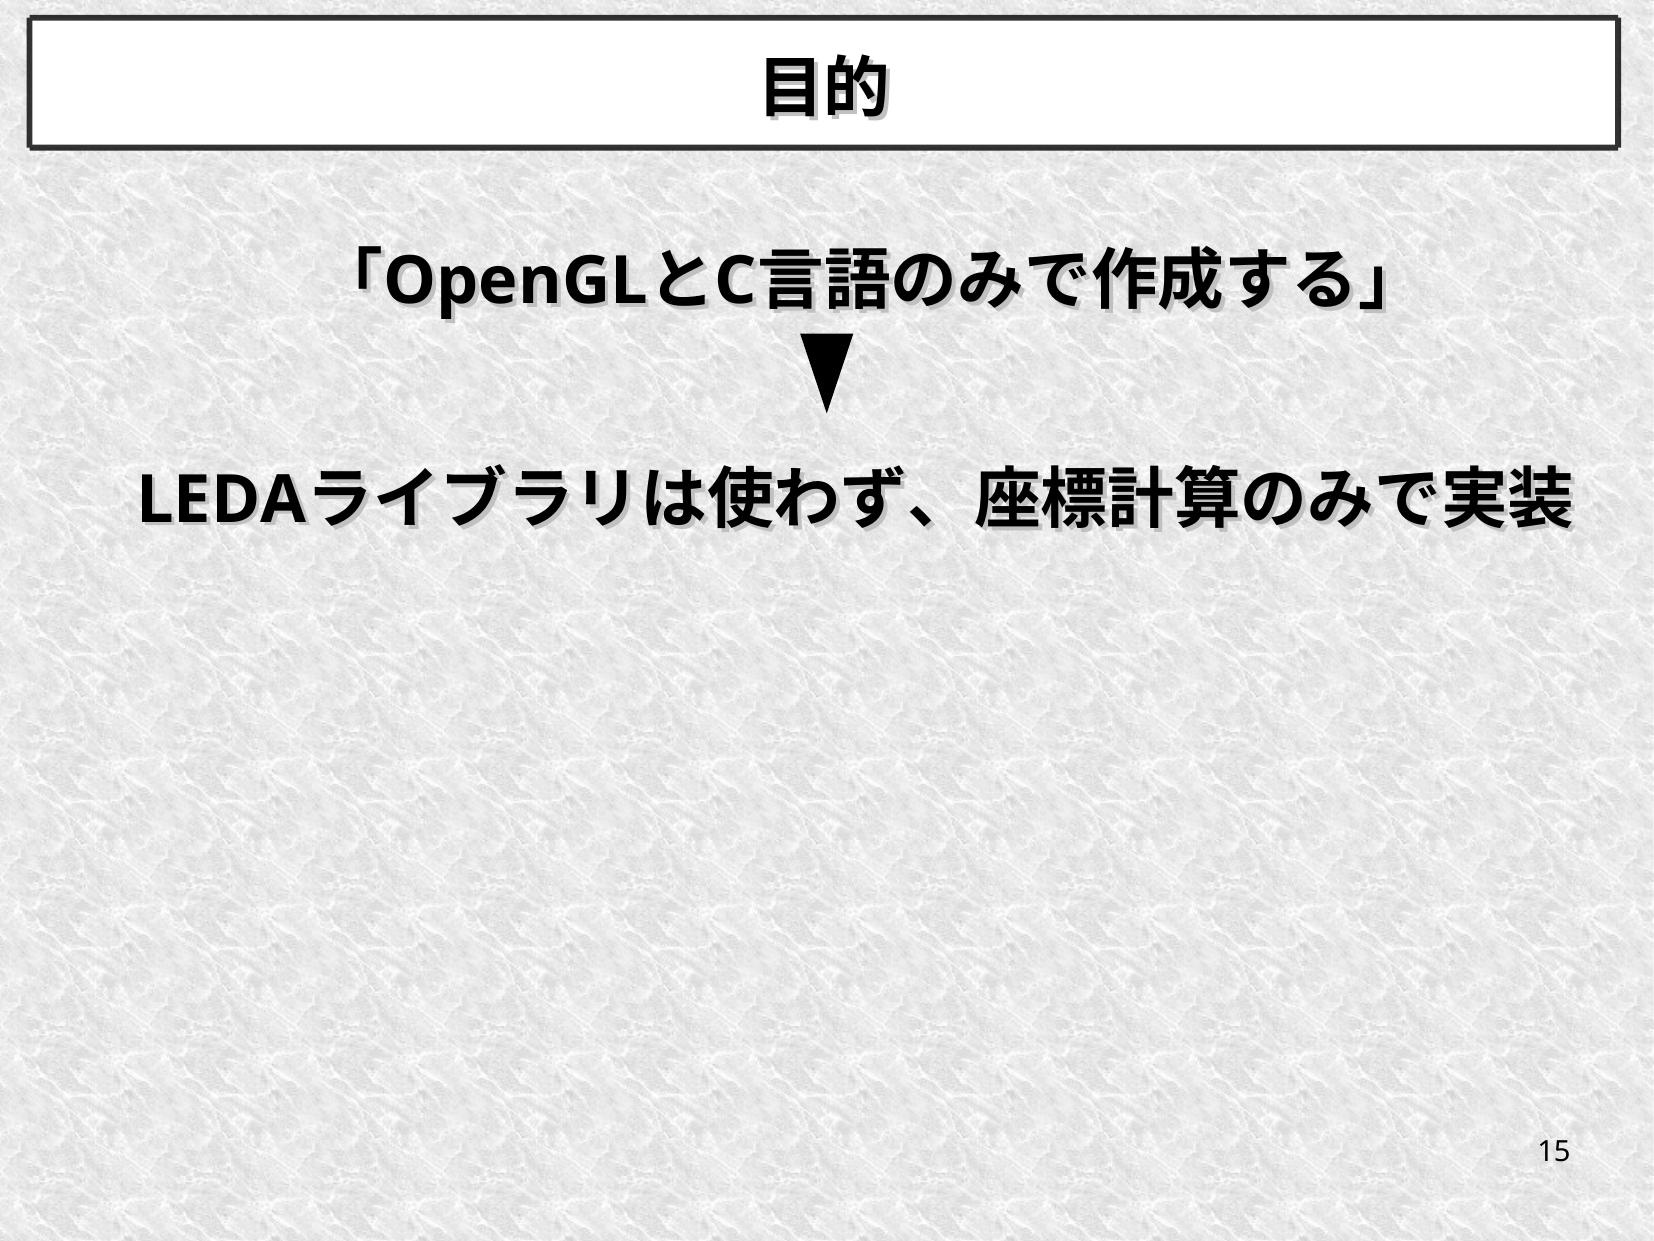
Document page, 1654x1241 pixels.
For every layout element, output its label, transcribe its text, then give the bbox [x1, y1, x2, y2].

text_box 「OpenGLとC言語のみで作成する」 [301, 218, 1352, 307]
text_box LEDAライブラリは使わず、座標計算のみで実装 [121, 437, 1533, 526]
text_box 目的 [29, 17, 1619, 148]
picture [0, 0, 1654, 1241]
